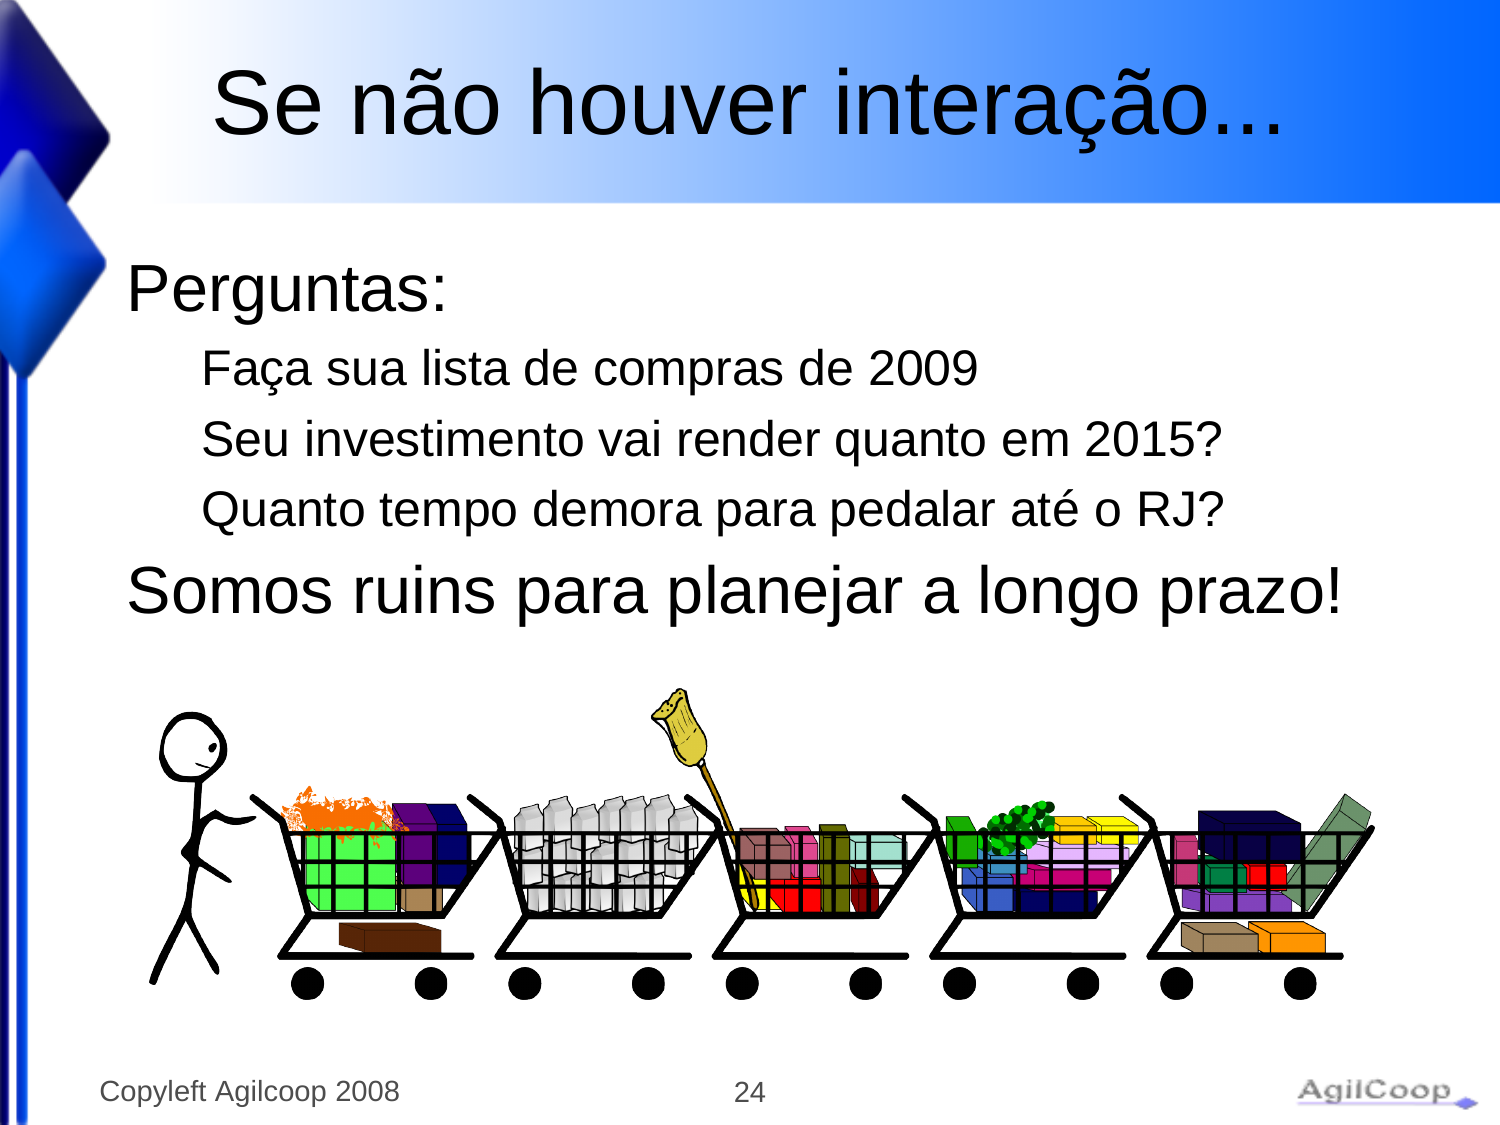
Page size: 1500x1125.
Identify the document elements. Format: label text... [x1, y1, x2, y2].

picture [0, 0, 1500, 1125]
list Perguntas: Faça sua lista de compras de 2009 Seu investimento vai render quanto em 2015? Quanto tempo demora para pedalar até o RJ? Somos ruins para planejar a longo prazo! [112, 243, 1425, 1006]
title Se não houver interação... [75, 8, 1426, 197]
